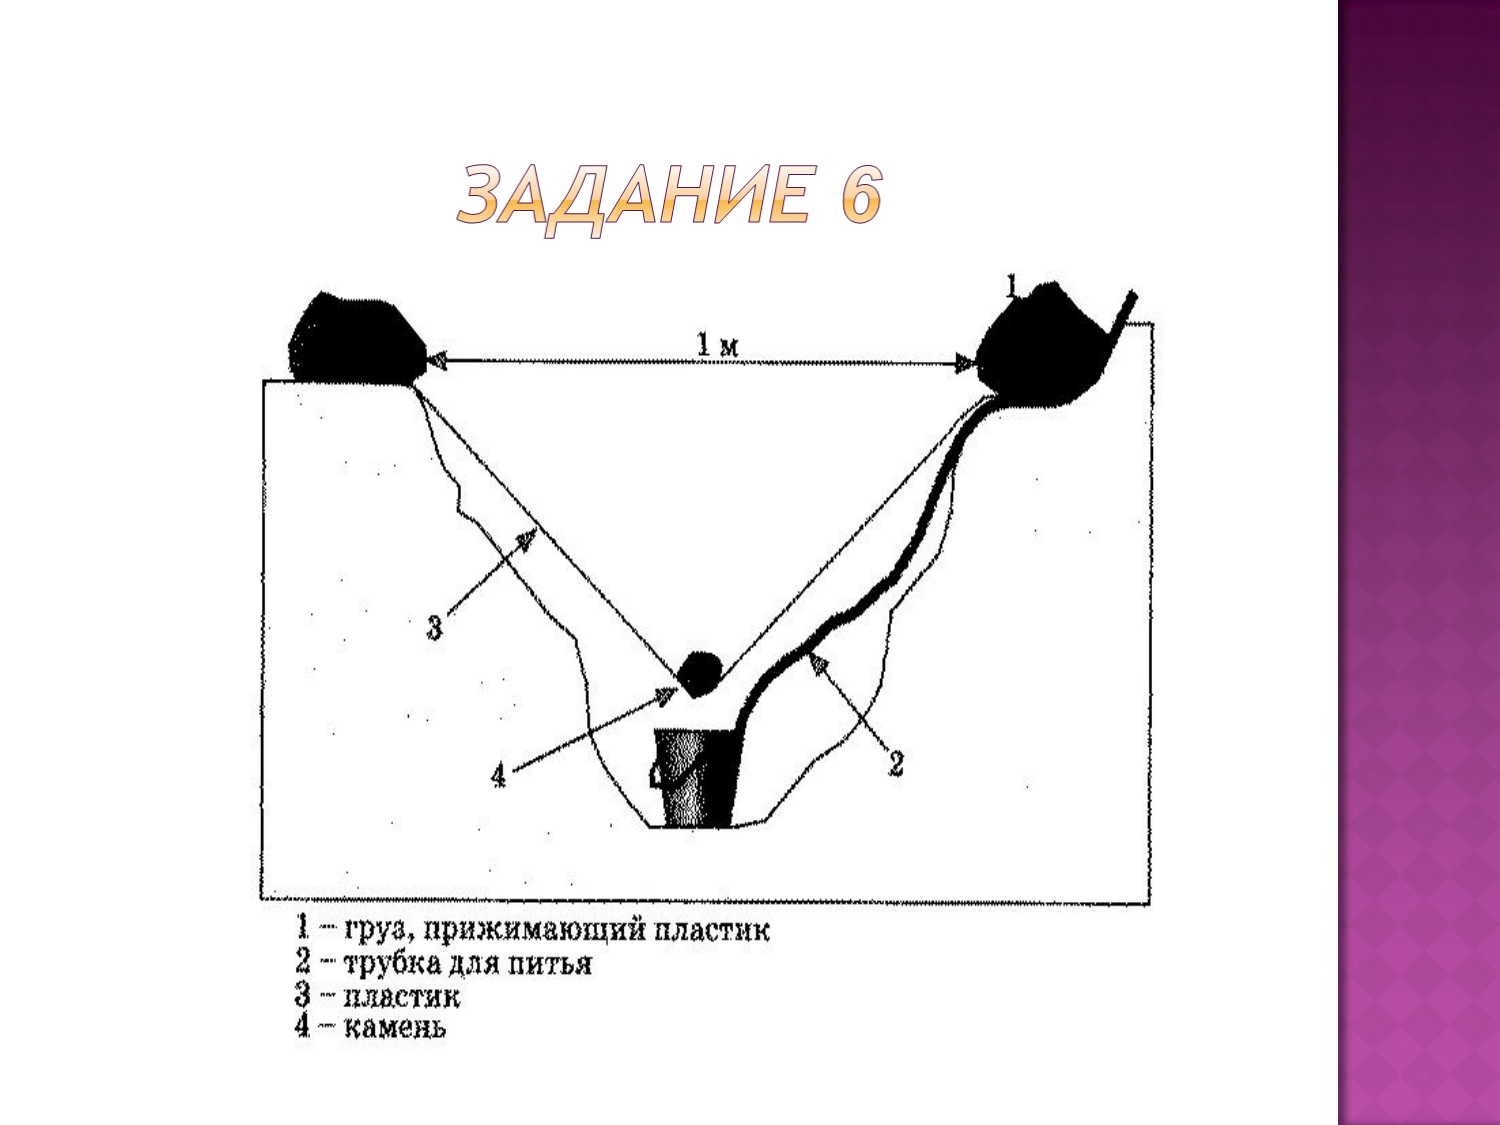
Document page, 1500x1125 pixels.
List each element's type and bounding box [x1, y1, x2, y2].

picture [76, 243, 1302, 1071]
picture [73, 52, 1265, 241]
picture [1337, 0, 1500, 1125]
